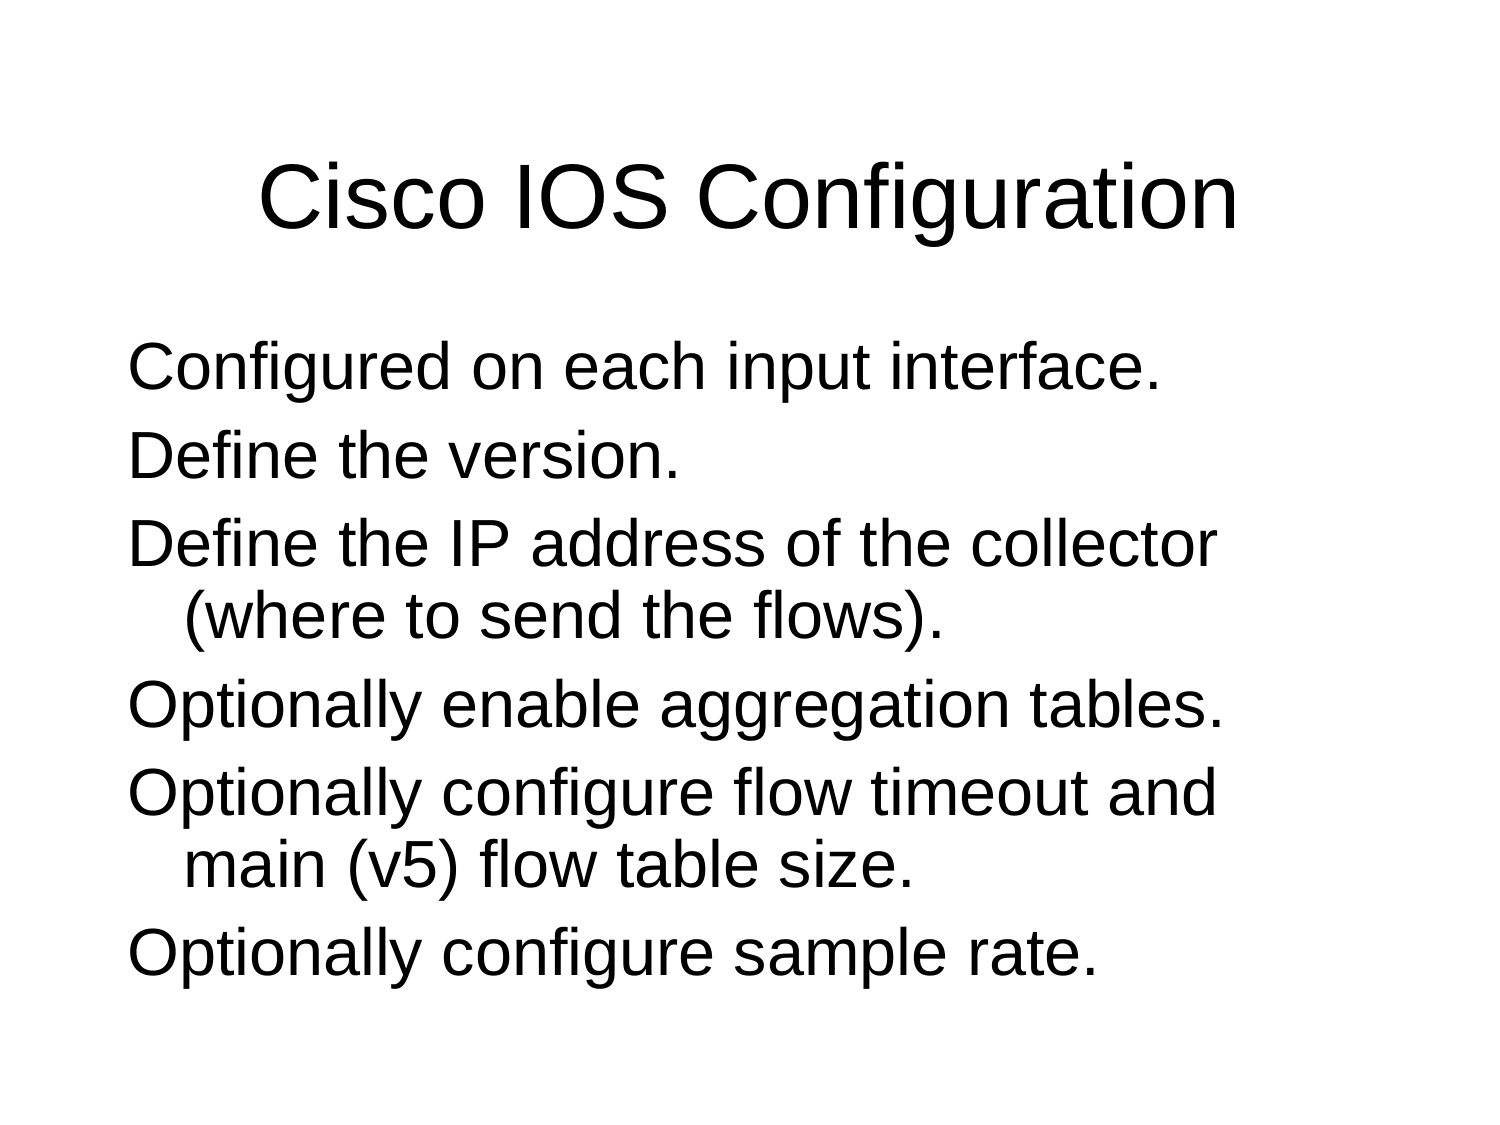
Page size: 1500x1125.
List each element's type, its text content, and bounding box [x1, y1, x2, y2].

list Configured on each input interface. Define the version. Define the IP address of the collector (where to send the flows). Optionally enable aggregation tables. Optionally configure flow timeout and main (v5) flow table size. Optionally configure sample rate. [112, 324, 1388, 1090]
title Cisco IOS Configuration [112, 99, 1388, 288]
